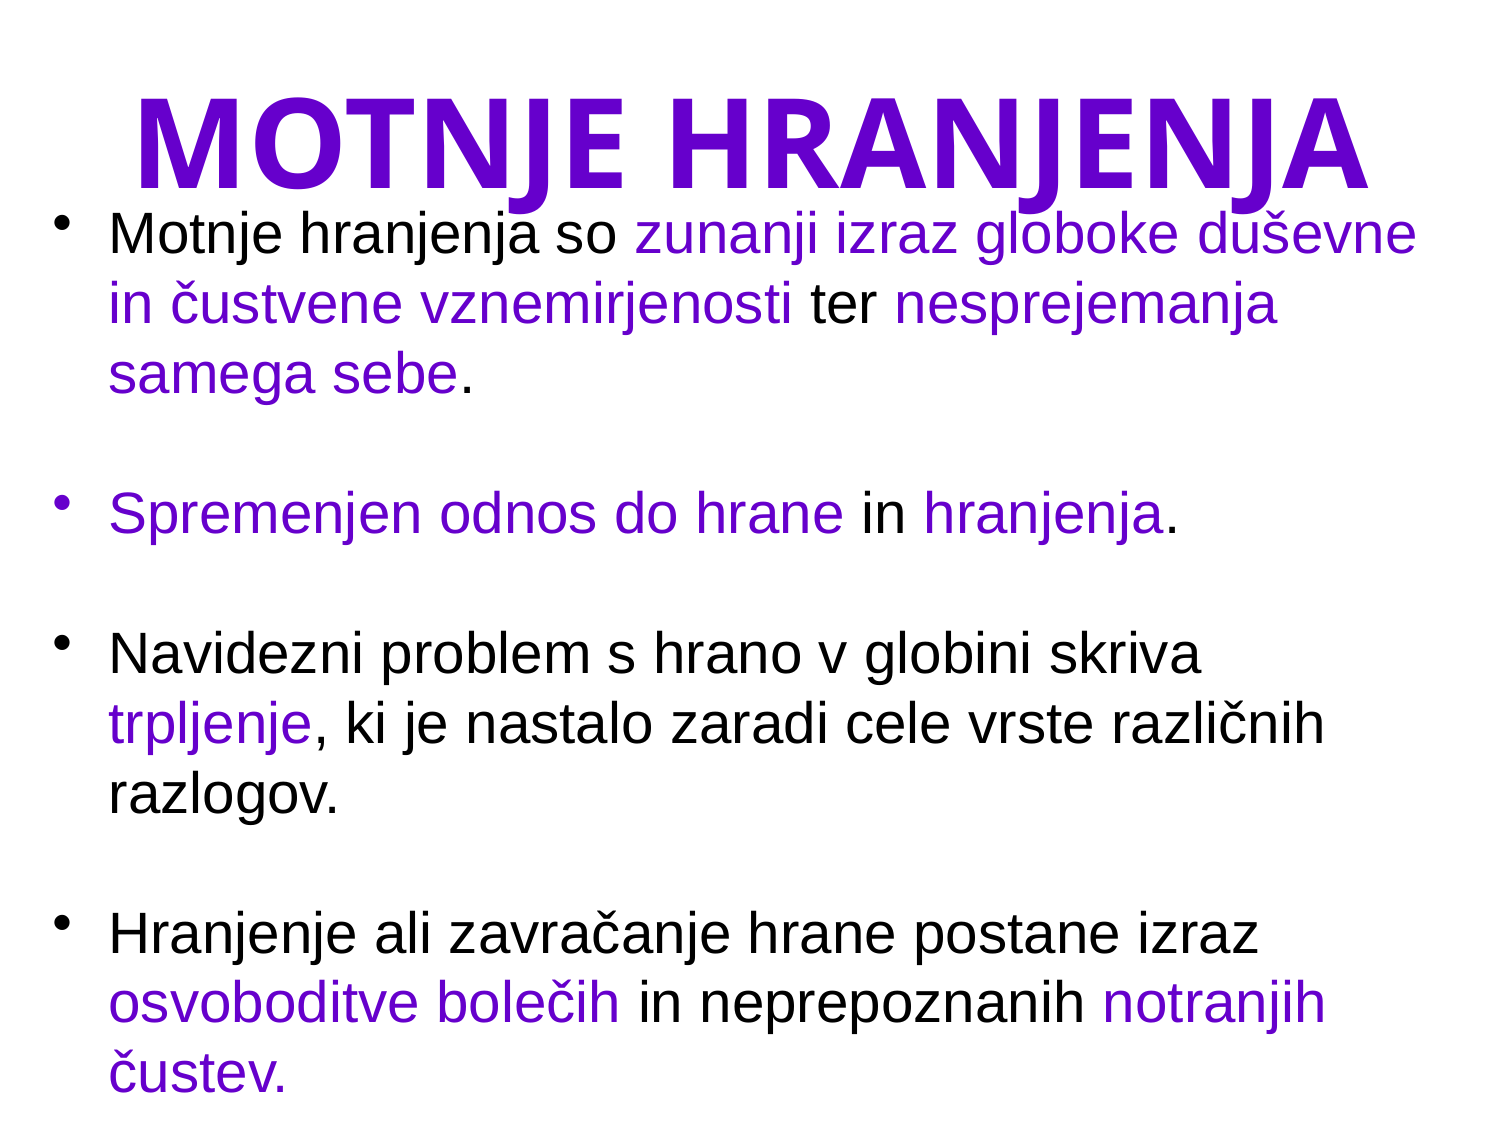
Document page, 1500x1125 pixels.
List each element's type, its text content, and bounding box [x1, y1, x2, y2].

text_box Motnje hranjenja so zunanji izraz globoke duševne in čustvene vznemirjenosti ter nesprejemanja samega sebe. Spremenjen odnos do hrane in hranjenja. Navidezni problem s hrano v globini skriva trpljenje, ki je nastalo zaradi cele vrste različnih razlogov. Hranjenje ali zavračanje hrane postane izraz osvoboditve bolečih in neprepoznanih notranjih čustev. [37, 187, 1450, 1113]
title MOTNJE HRANJENJA [75, 45, 1425, 187]
